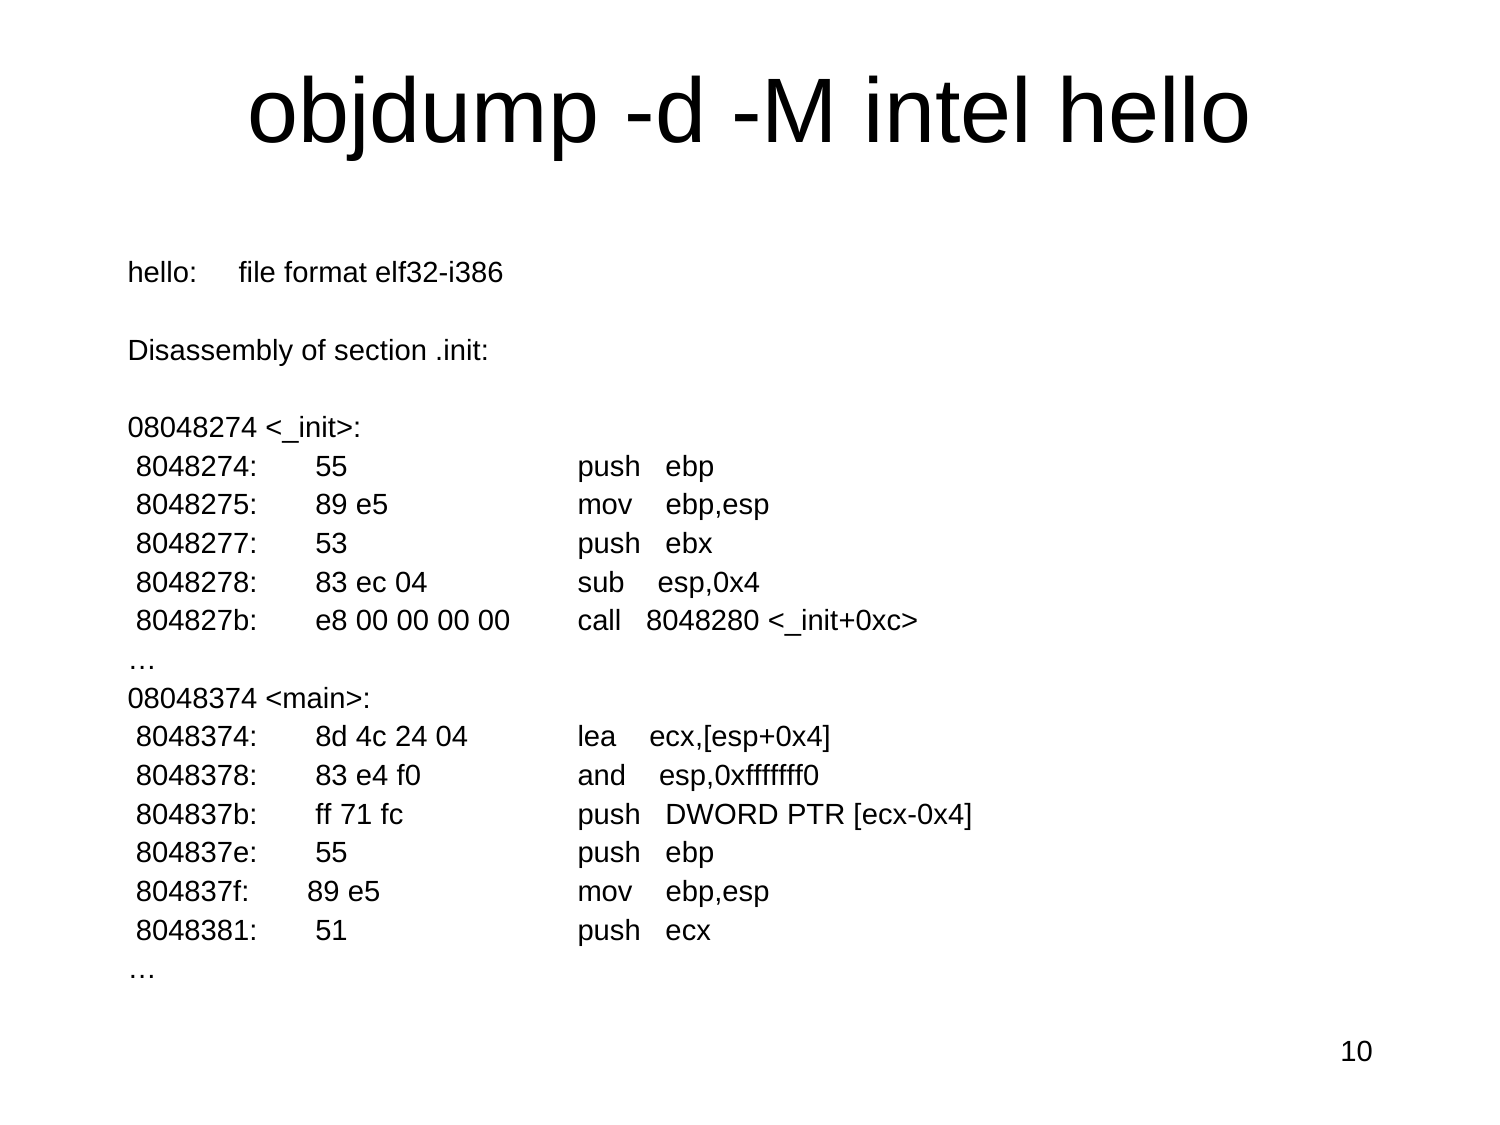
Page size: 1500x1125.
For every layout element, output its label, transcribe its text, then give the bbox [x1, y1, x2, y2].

text_box <number> [1074, 1025, 1388, 1101]
title objdump -d -M intel hello [112, 12, 1388, 201]
list hello: file format elf32-i386 Disassembly of section .init: 08048274 <_init>: 8048274: 55 push ebp 8048275: 89 e5 mov ebp,esp 8048277: 53 push ebx 8048278: 83 ec 04 sub esp,0x4 804827b: e8 00 00 00 00 call 8048280 <_init+0xc> … 08048374 <main>: 8048374: 8d 4c 24 04 lea ecx,[esp+0x4] 8048378: 83 e4 f0 and esp,0xfffffff0 804837b: ff 71 fc push DWORD PTR [ecx-0x4] 804837e: 55 push ebp 804837f: 89 e5 mov ebp,esp 8048381: 51 push ecx … [112, 249, 1388, 993]
